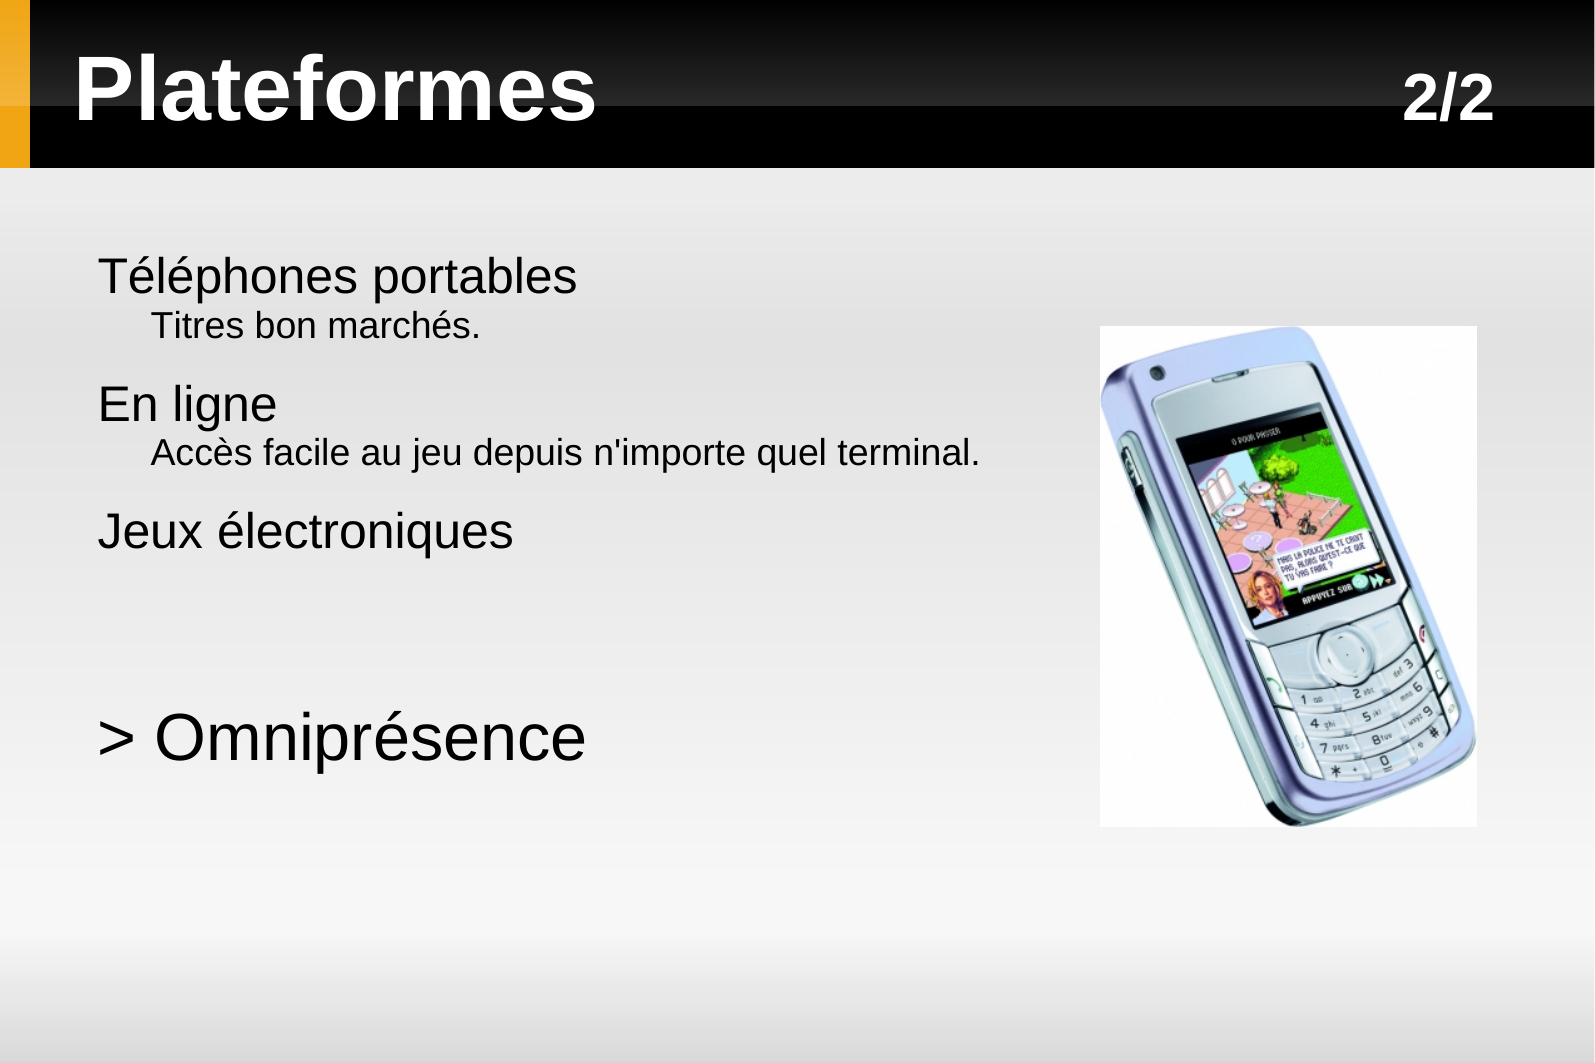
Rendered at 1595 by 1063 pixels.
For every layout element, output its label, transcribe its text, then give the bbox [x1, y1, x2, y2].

picture [0, 0, 1595, 1063]
list Téléphones portables Titres bon marchés. En ligne Accès facile au jeu depuis n'importe quel terminal. Jeux électroniques > Omniprésence [79, 248, 1515, 936]
title Plateformes 2/2 [74, 7, 1510, 171]
